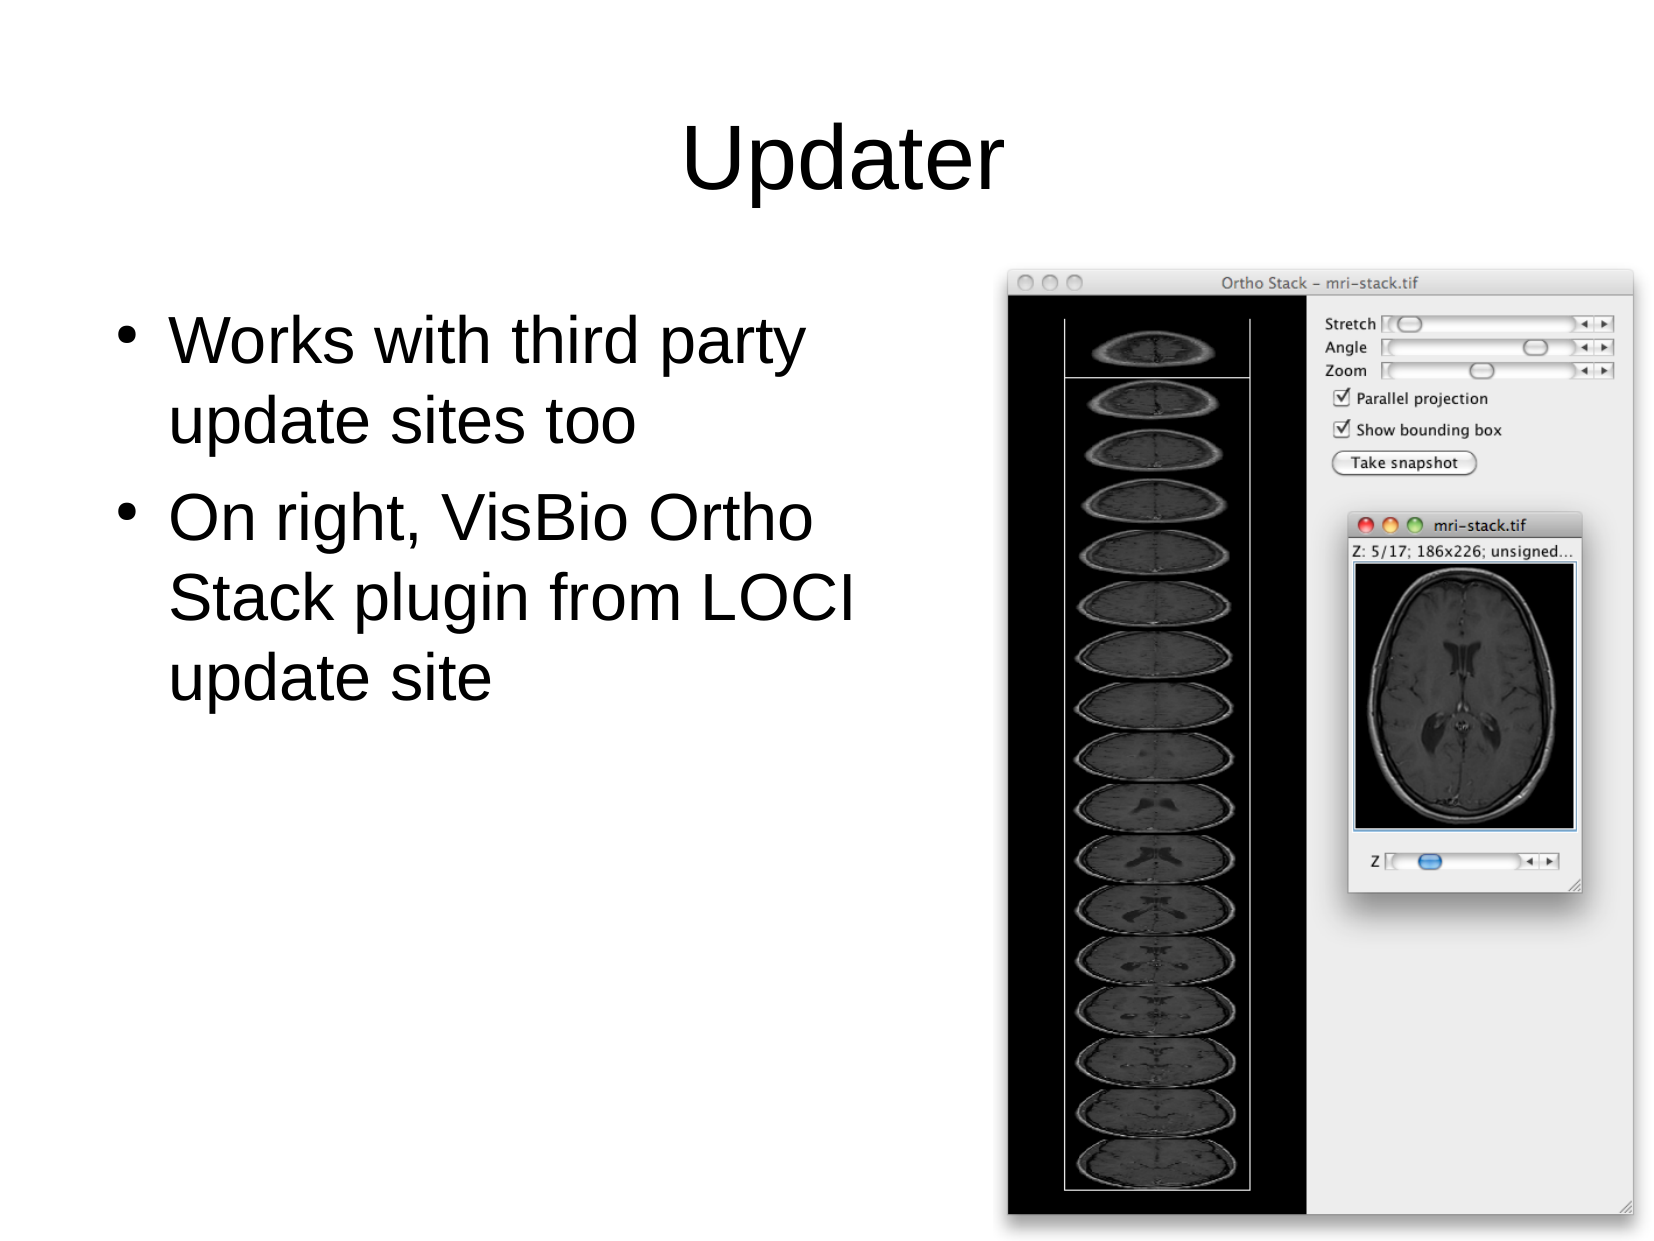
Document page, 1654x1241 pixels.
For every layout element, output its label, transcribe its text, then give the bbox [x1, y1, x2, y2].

picture [993, 256, 1654, 1241]
title Updater [82, 49, 1571, 257]
list Works with third party update sites too On right, VisBio Ortho Stack plugin from LOCI update site [82, 289, 993, 1108]
